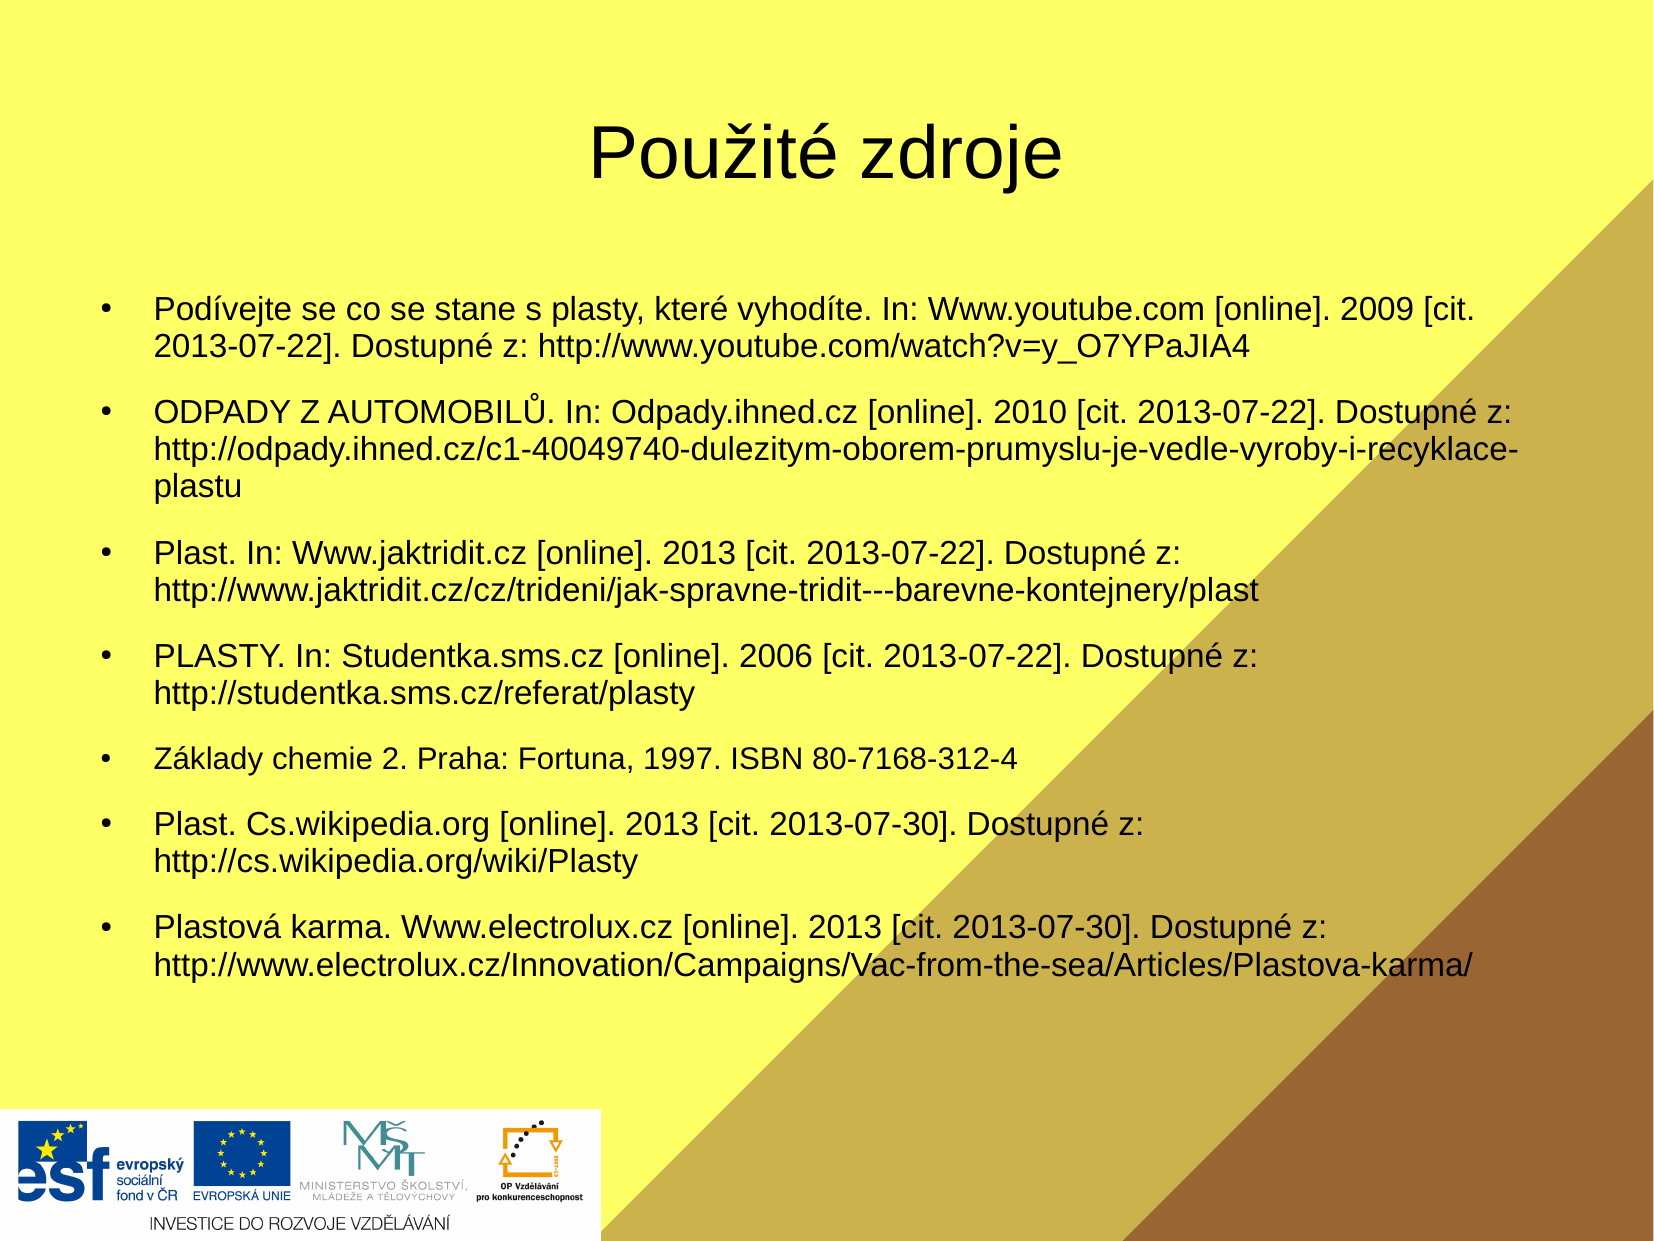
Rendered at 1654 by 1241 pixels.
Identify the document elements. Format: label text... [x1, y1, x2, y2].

list Podívejte se co se stane s plasty, které vyhodíte. In: Www.youtube.com [online]. 2009 [cit. 2013-07-22]. Dostupné z: http://www.youtube.com/watch?v=y_O7YPaJIA4 ODPADY Z AUTOMOBILŮ. In: Odpady.ihned.cz [online]. 2010 [cit. 2013-07-22]. Dostupné z: http://odpady.ihned.cz/c1-40049740-dulezitym-oborem-prumyslu-je-vedle-vyroby-i-recyklace-plastu Plast. In: Www.jaktridit.cz [online]. 2013 [cit. 2013-07-22]. Dostupné z: http://www.jaktridit.cz/cz/trideni/jak-spravne-tridit---barevne-kontejnery/plast PLASTY. In: Studentka.sms.cz [online]. 2006 [cit. 2013-07-22]. Dostupné z: http://studentka.sms.cz/referat/plasty Základy chemie 2. Praha: Fortuna, 1997. ISBN 80-7168-312-4 Plast. Cs.wikipedia.org [online]. 2013 [cit. 2013-07-30]. Dostupné z: http://cs.wikipedia.org/wiki/Plasty Plastová karma. Www.electrolux.cz [online]. 2013 [cit. 2013-07-30]. Dostupné z: http://www.electrolux.cz/Innovation/Campaigns/Vac-from-the-sea/Articles/Plastova-karma/ [82, 290, 1571, 1109]
title Použité zdroje [82, 49, 1571, 257]
picture [0, 1109, 601, 1241]
